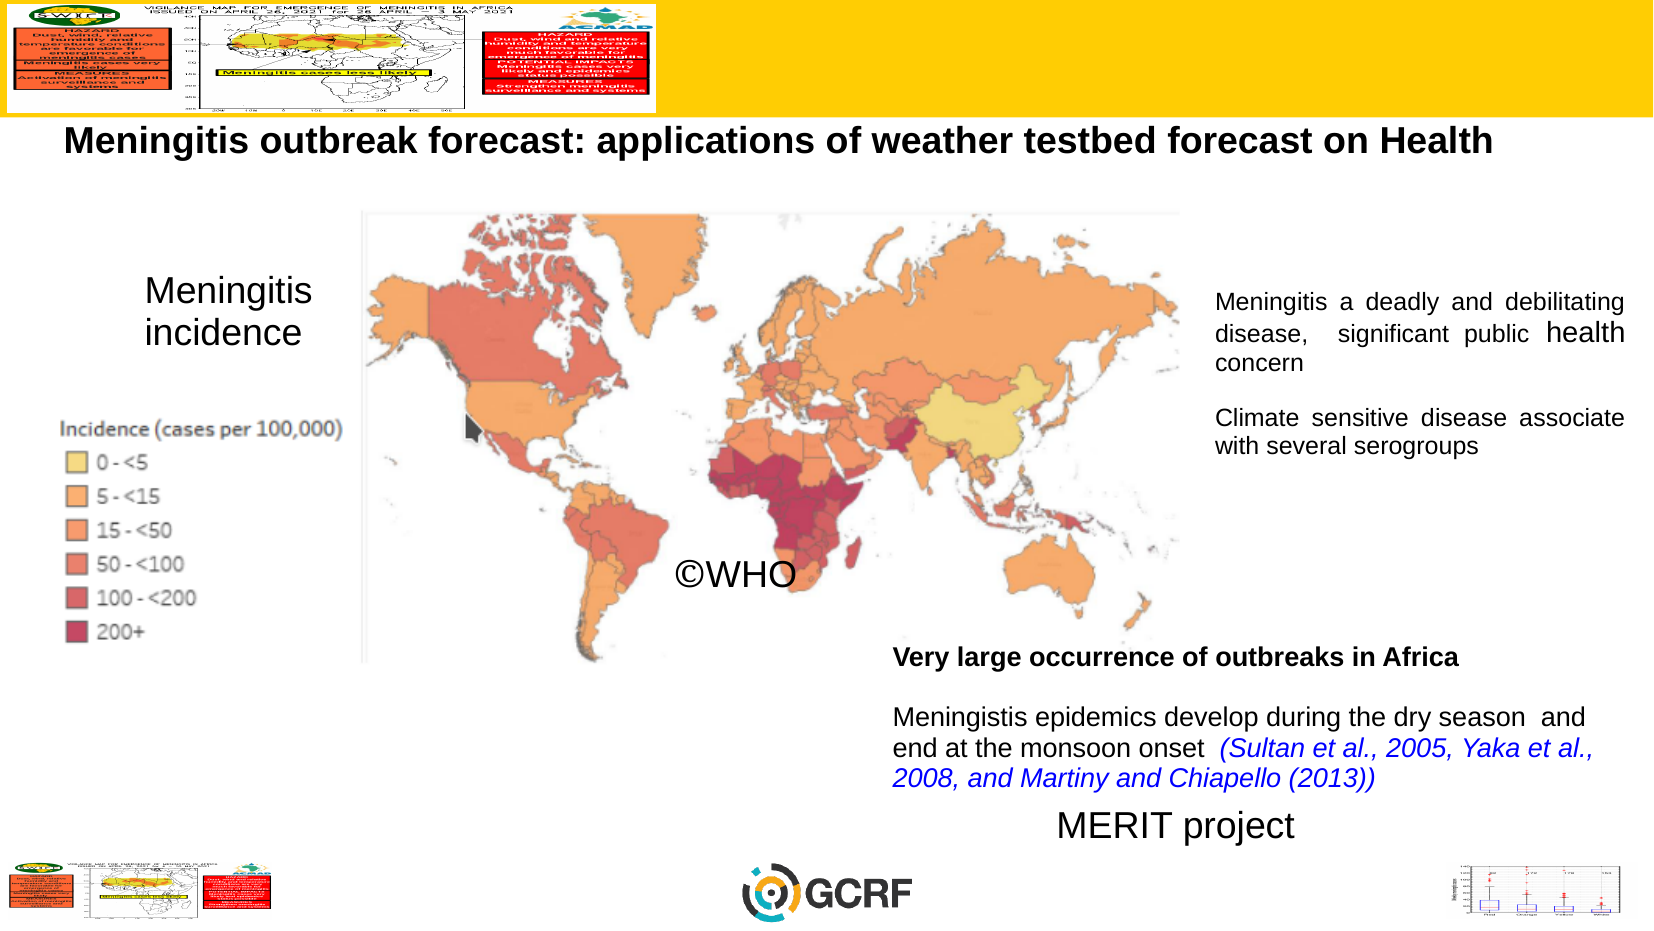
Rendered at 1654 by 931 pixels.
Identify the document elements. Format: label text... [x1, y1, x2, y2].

text_box Meningitis outbreak forecast: applications of weather testbed forecast on Health [48, 110, 1536, 172]
text_box Meningitis a deadly and debilitating disease, significant public health concern Climate sensitive disease associate with several serogroups [1200, 279, 1641, 496]
text_box Meningitis incidence [129, 259, 343, 331]
text_box Very large occurrence of outbreaks in Africa Meningistis epidemics develop during the dry season and end at the monsoon onset (Sultan et al., 2005, Yaka et al., 2008, and Martiny and Chiapello (2013)) [877, 633, 1613, 801]
picture [740, 862, 915, 923]
text_box ©WHO [659, 543, 815, 595]
picture [1446, 862, 1638, 919]
picture [43, 175, 1195, 685]
picture [7, 4, 656, 113]
text_box MERIT project [1041, 793, 1311, 851]
picture [8, 862, 272, 920]
